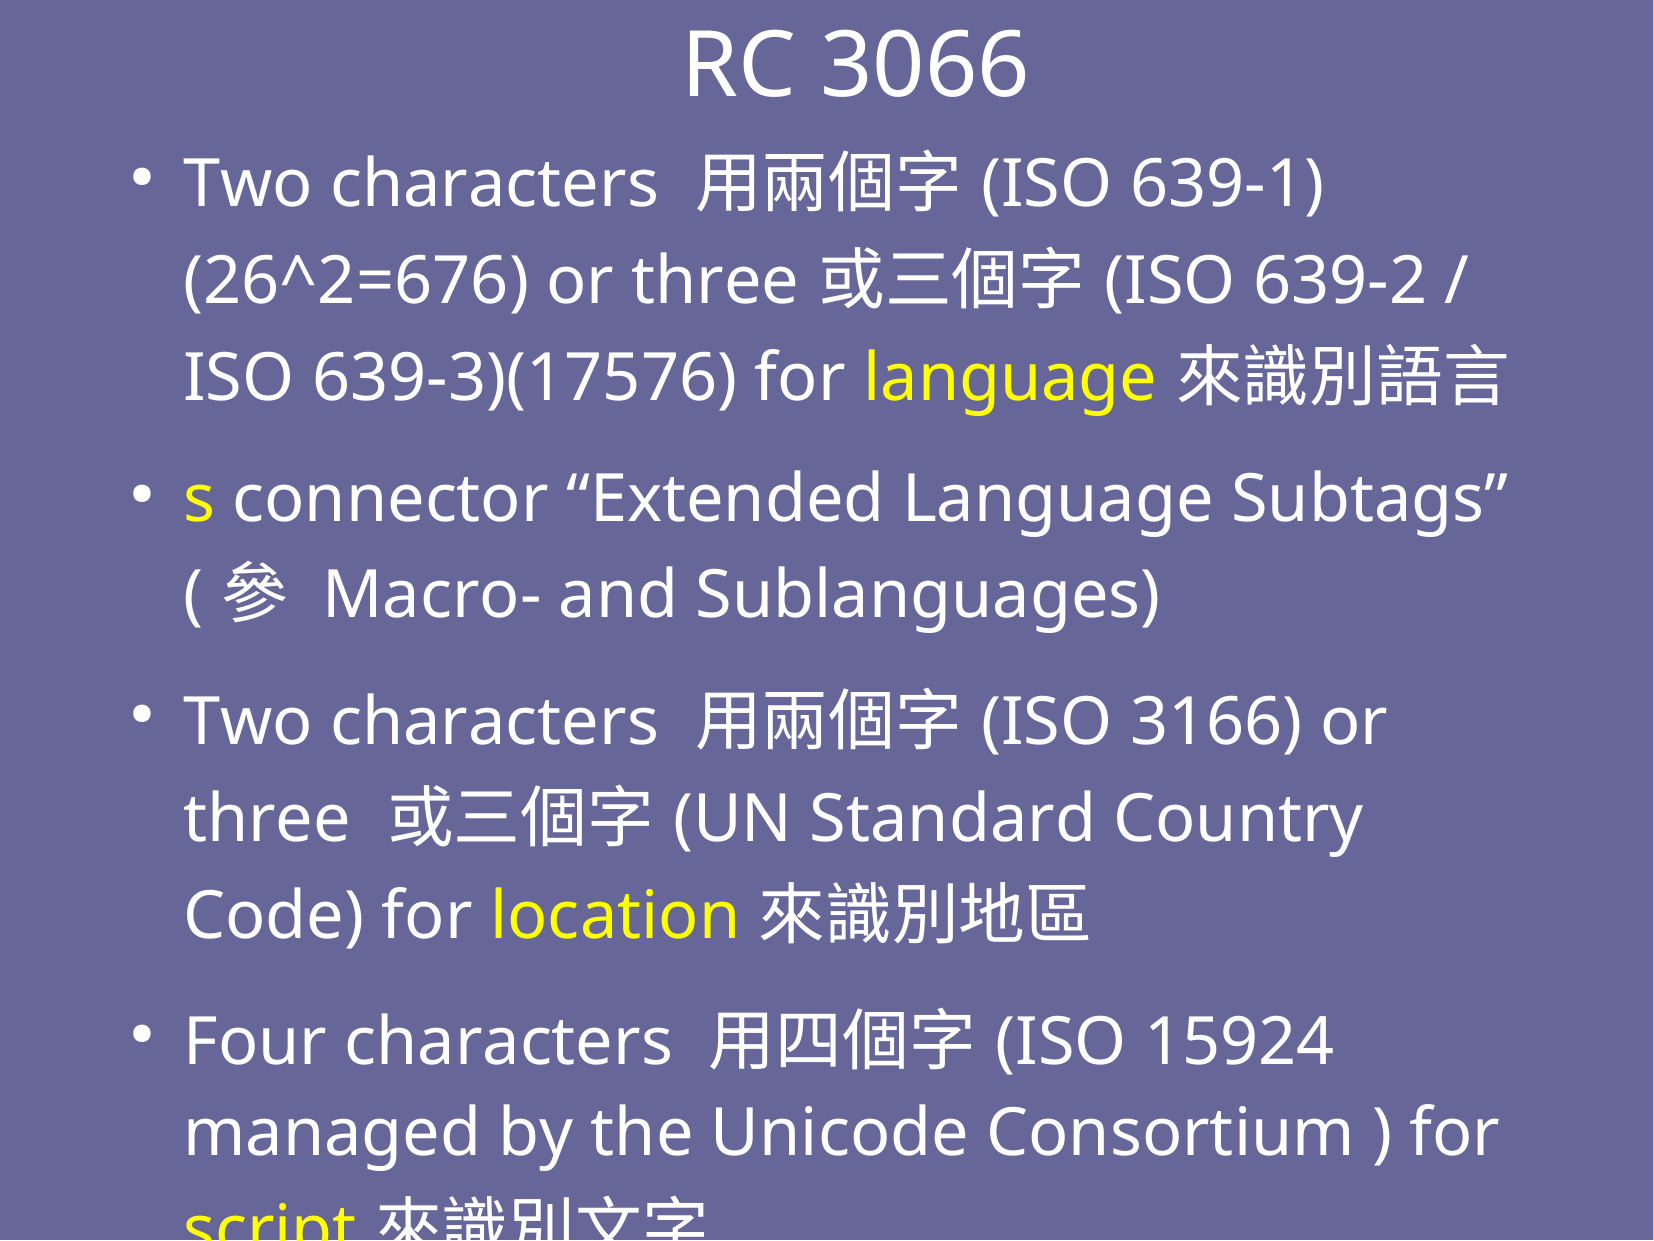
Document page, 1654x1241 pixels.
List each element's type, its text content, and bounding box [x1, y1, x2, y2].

title RC 3066 [150, 0, 1563, 123]
list Two characters 用兩個字(ISO 639-1) (26^2=676) or three或三個字(ISO 639-2 / ISO 639-3)(17576) for language來識別語言 s connector “Extended Language Subtags” (參 Macro- and Sublanguages) Two characters 用兩個字(ISO 3166) or three 或三個字(UN Standard Country Code) for location來識別地區 Four characters 用四個字(ISO 15924 managed by the Unicode Consortium ) for script來識別文字 [112, 129, 1525, 1201]
